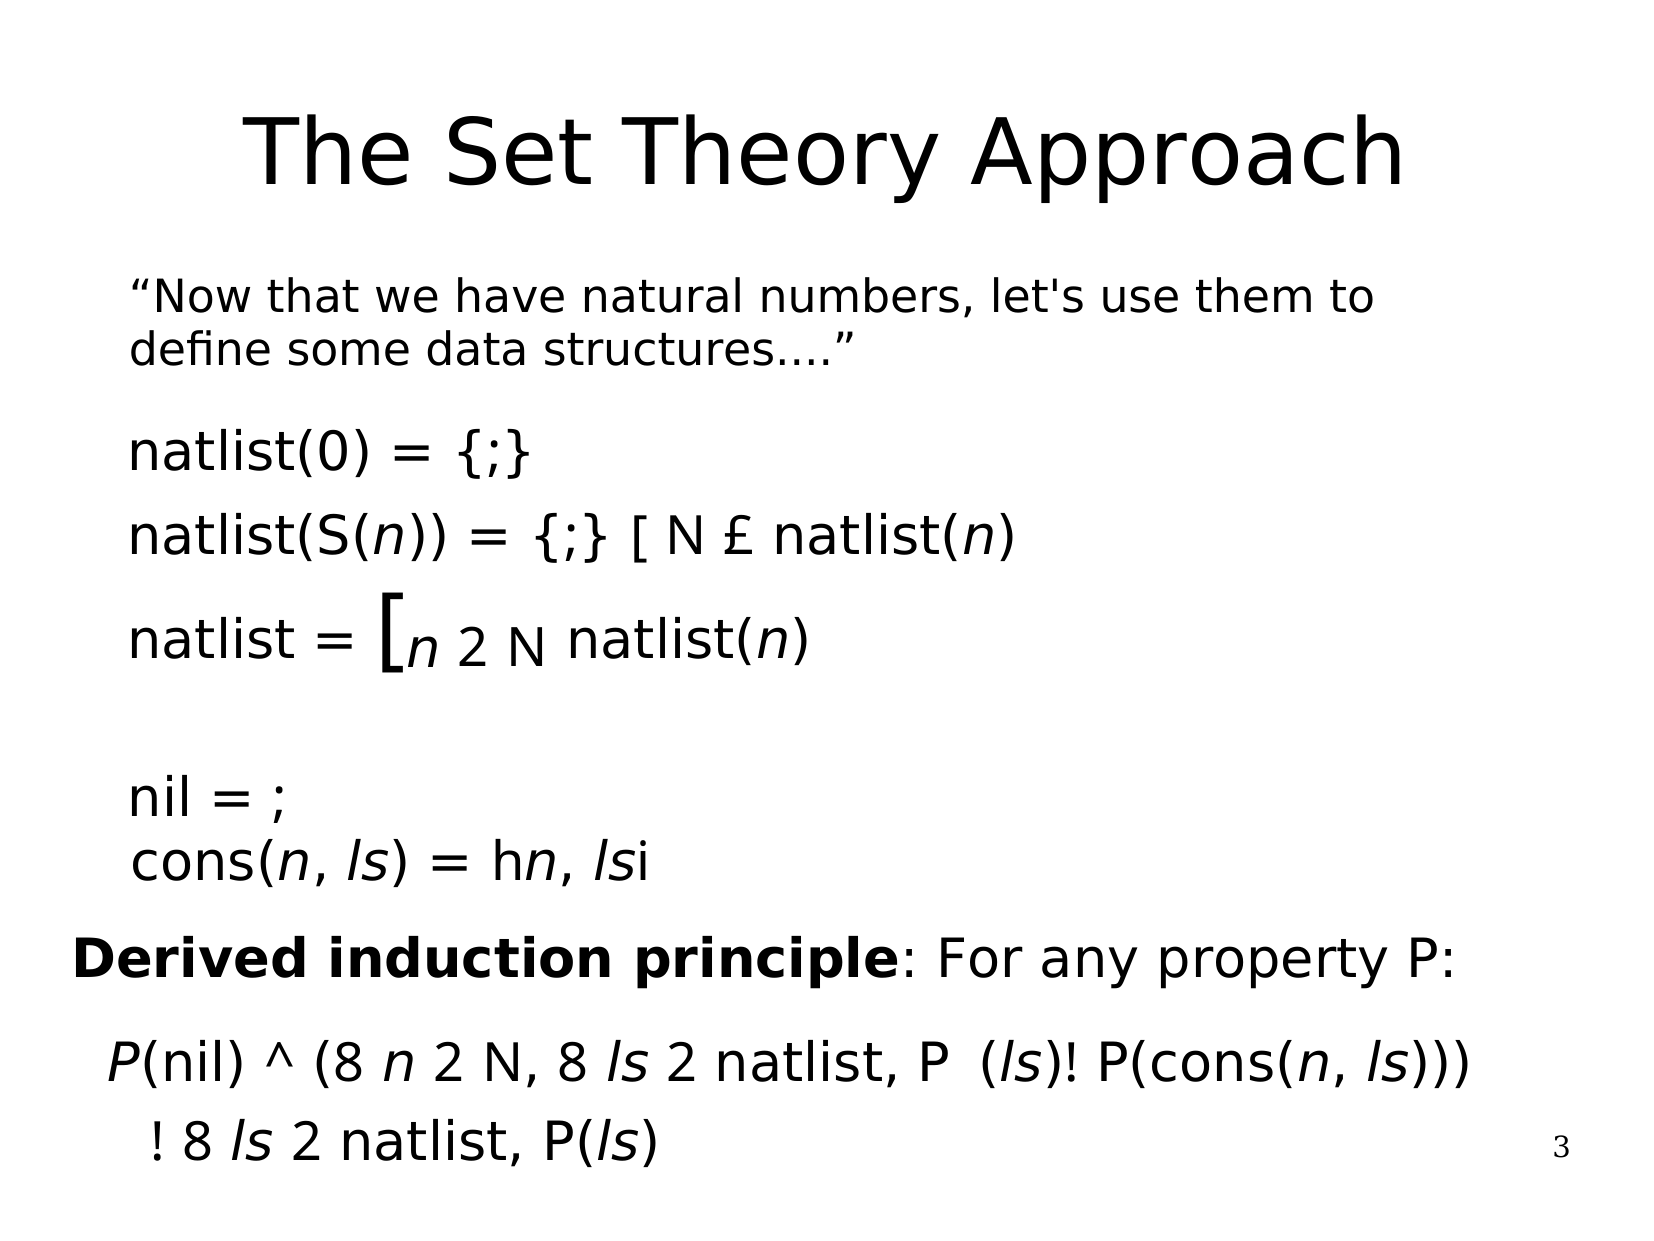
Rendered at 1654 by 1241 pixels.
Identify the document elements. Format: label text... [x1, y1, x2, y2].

text_box cons(n, ls) = hn, lsi [115, 815, 670, 927]
text_box natlist = [n 2 N natlist(n) [112, 550, 901, 751]
text_box ! 8 ls 2 natlist, P(ls) [100, 1095, 863, 1213]
text_box P(nil) ^ (8 n 2 N, 8 ls 2 natlist, P (ls)! P(cons(n, ls))) [75, 1015, 1538, 1228]
title The Set Theory Approach [82, 49, 1571, 257]
text_box natlist(0) = {;} [112, 404, 601, 488]
text_box “Now that we have natural numbers, let's use them to define some data structures....” [114, 262, 1540, 384]
text_box nil = ; [113, 751, 340, 869]
text_box natlist(S(n)) = {;} [ N £ natlist(n) [112, 488, 1088, 607]
text_box Derived induction principle: For any property P: [53, 927, 1501, 1006]
